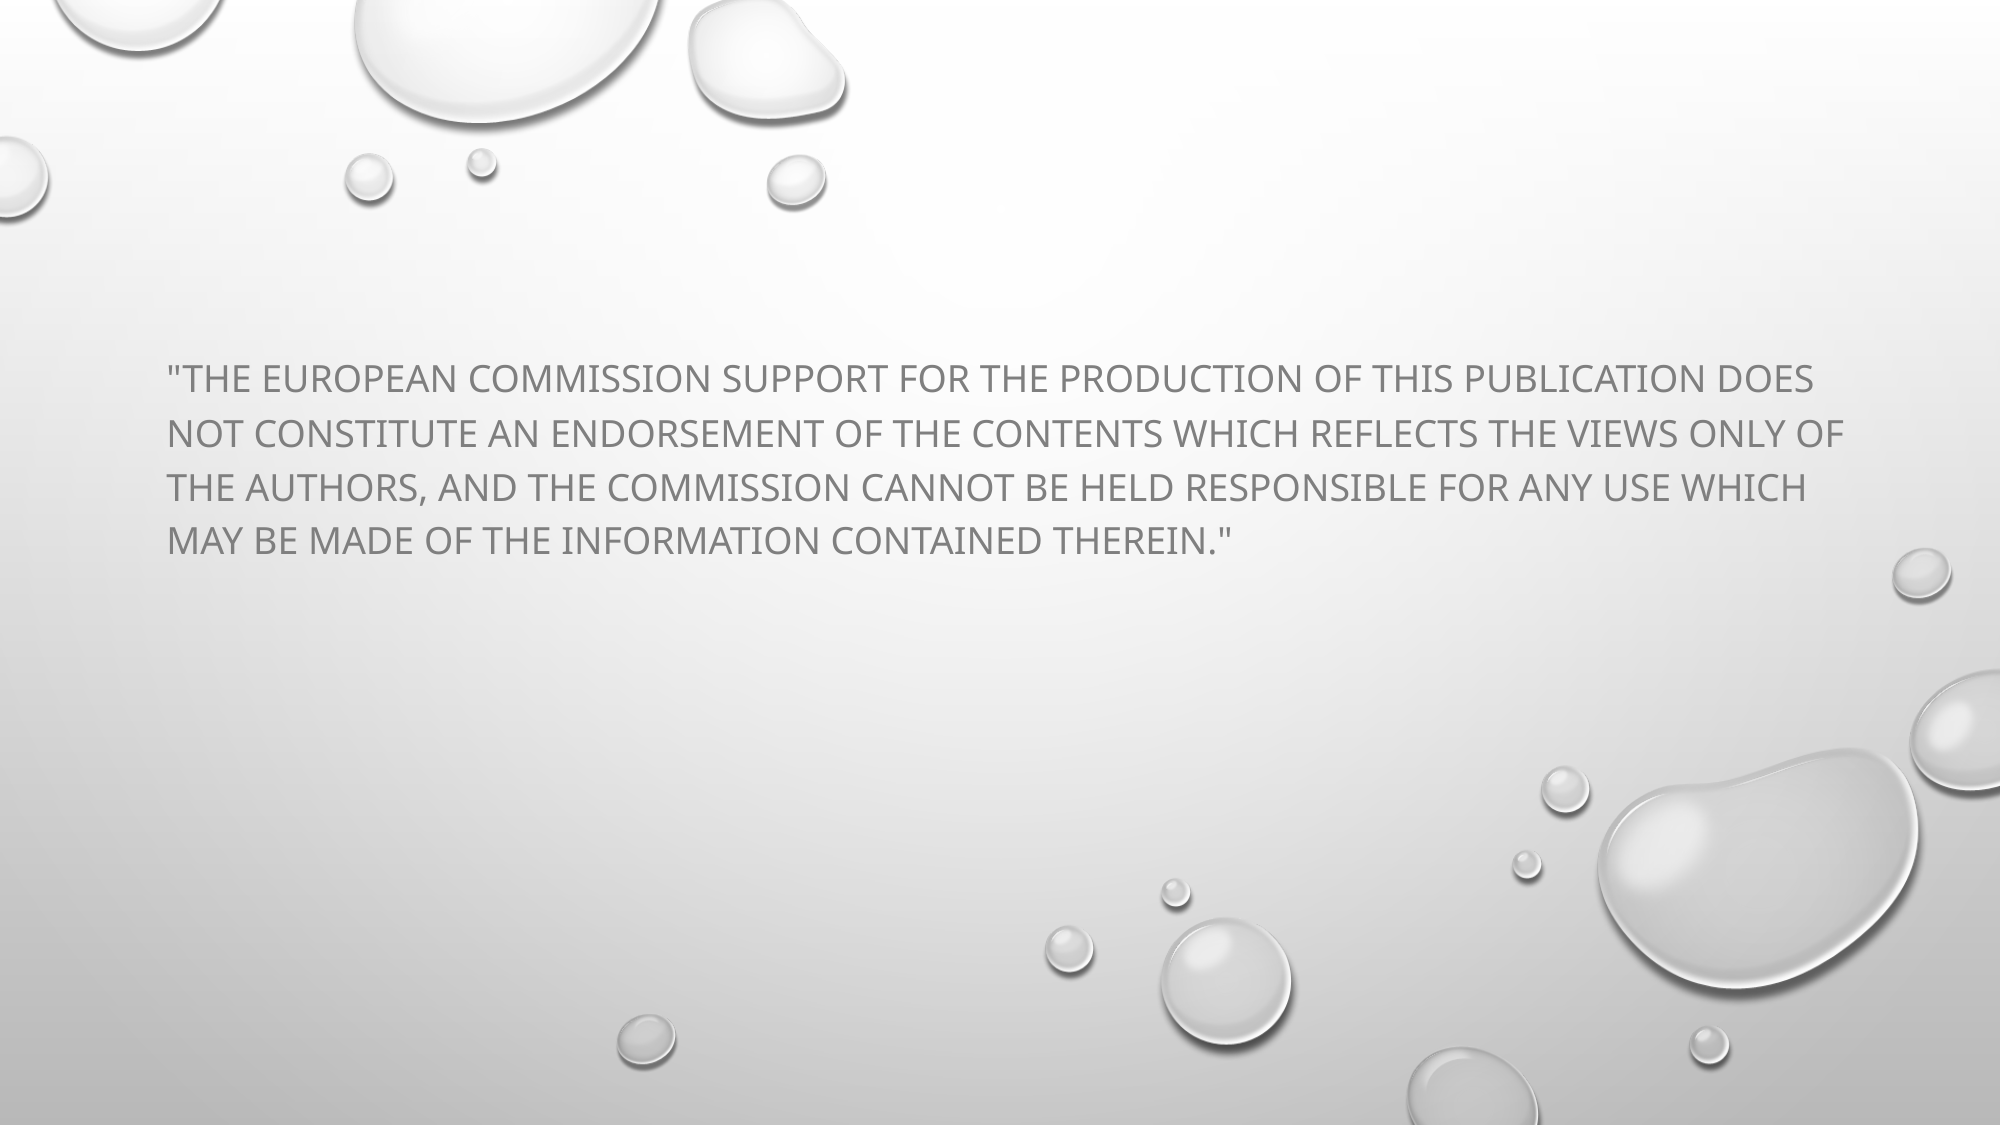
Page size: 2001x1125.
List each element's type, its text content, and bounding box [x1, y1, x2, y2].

subtitle "The European Commission support for the production of this publication does not constitute an endorsement of the contents which reflects the views only of the authors, and the Commission cannot be held responsible for any use which may be made of the information contained therein." [151, 339, 1871, 587]
